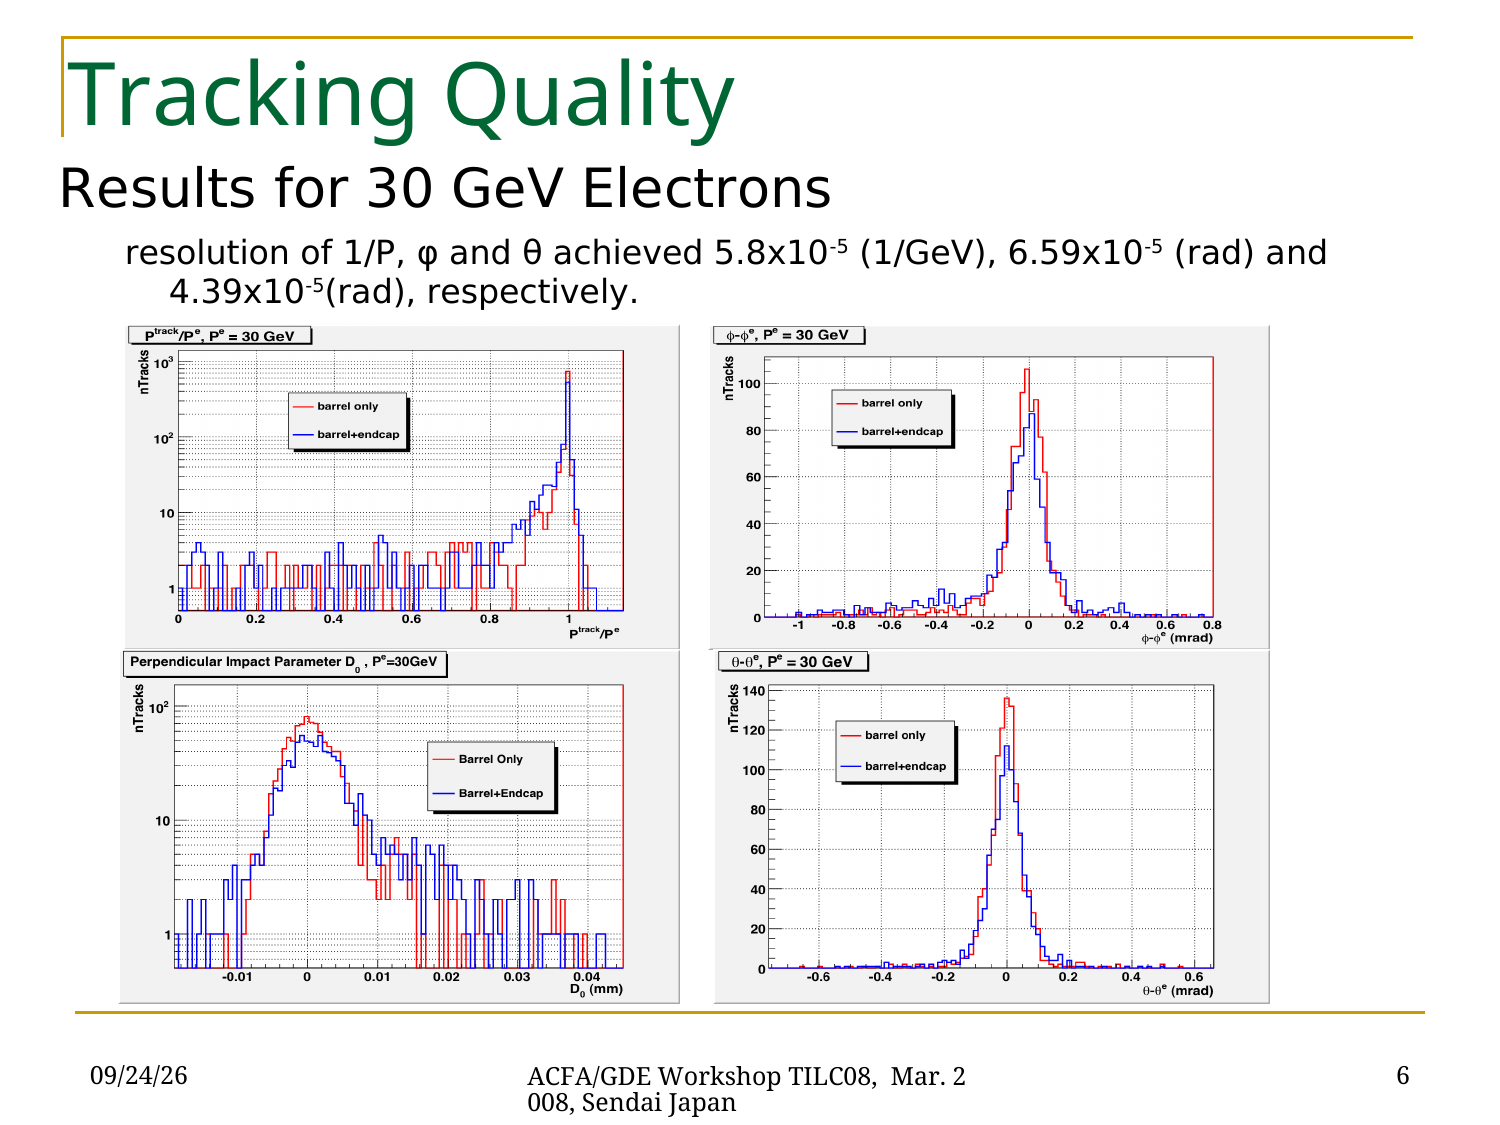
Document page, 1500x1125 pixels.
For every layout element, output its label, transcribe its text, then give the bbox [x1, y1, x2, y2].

picture [708, 324, 1270, 1004]
title Tracking Quality [67, 0, 1418, 185]
list Results for 30 GeV Electrons resolution of 1/P, φ and θ achieved 5.8x10-5 (1/GeV), 6.59x10-5 (rad) and 4.39x10-5(rad), respectively. [59, 157, 1410, 313]
picture [118, 324, 680, 1004]
